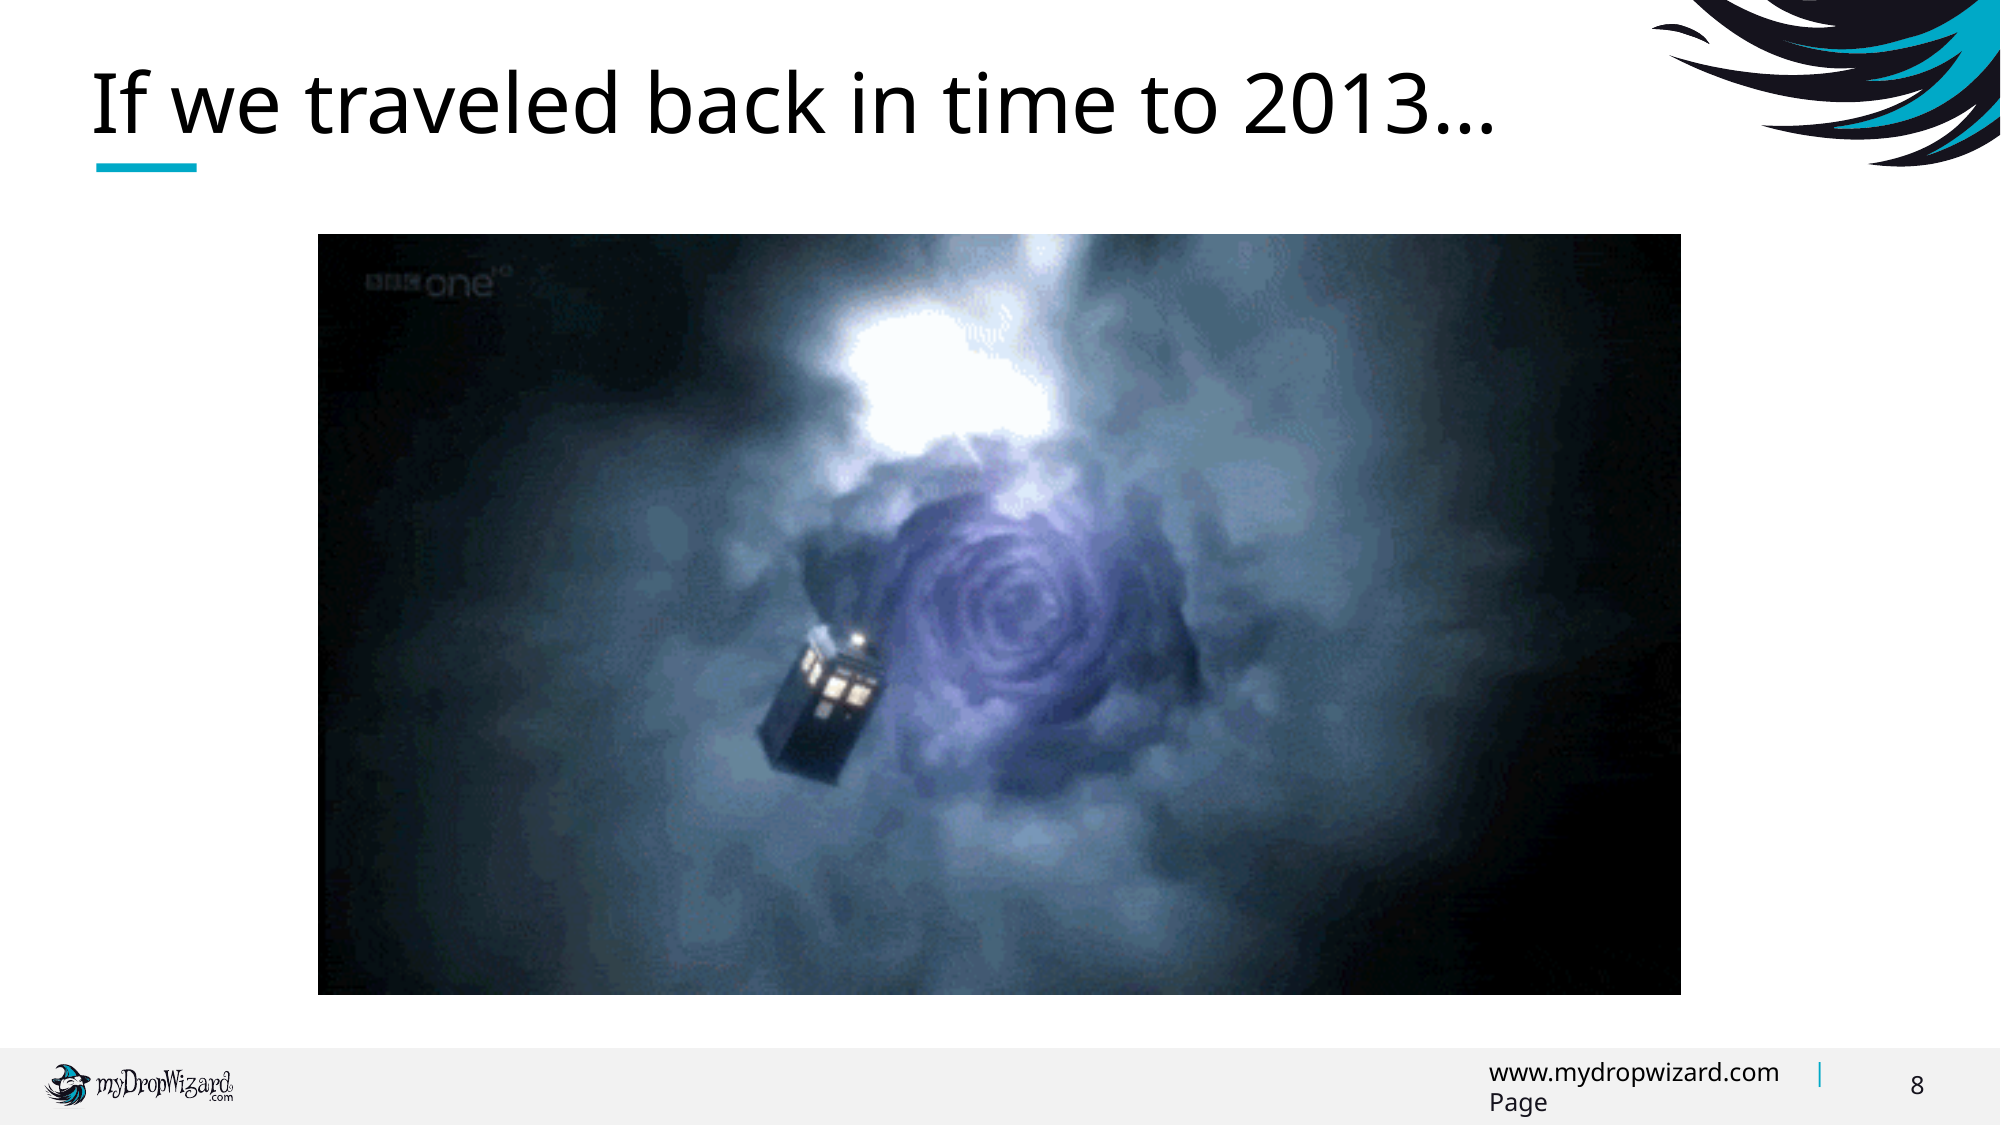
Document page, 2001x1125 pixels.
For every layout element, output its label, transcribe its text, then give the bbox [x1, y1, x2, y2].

slide_number <number> [1895, 1057, 1969, 1117]
title If we traveled back in time to 2013… [76, 47, 1863, 166]
picture [318, 234, 1681, 995]
